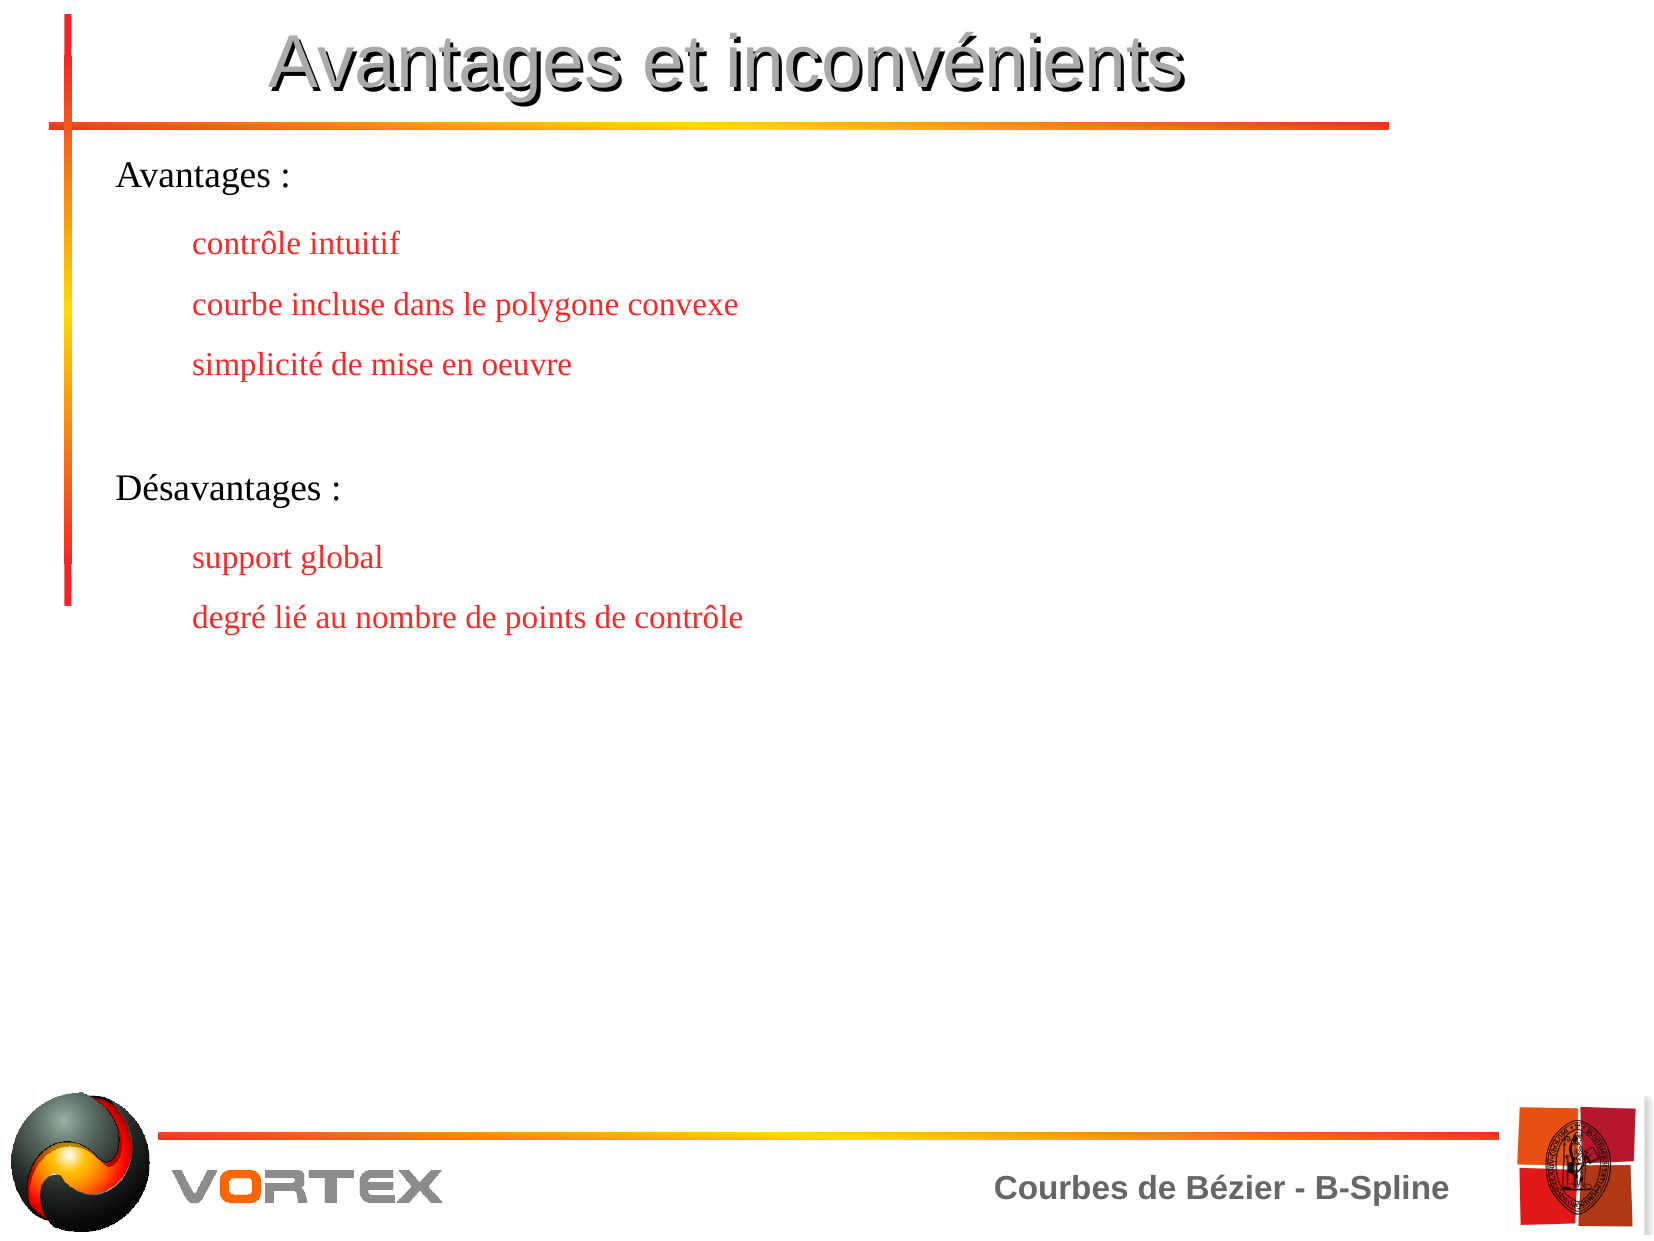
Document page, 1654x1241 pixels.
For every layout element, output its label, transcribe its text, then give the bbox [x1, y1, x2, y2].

list Avantages : contrôle intuitif courbe incluse dans le polygone convexe simplicité de mise en oeuvre Désavantages : support global degré lié au nombre de points de contrôle [97, 153, 1571, 1109]
picture [1505, 1096, 1653, 1235]
title Avantages et inconvénients [82, 4, 1392, 120]
picture [11, 1092, 443, 1232]
